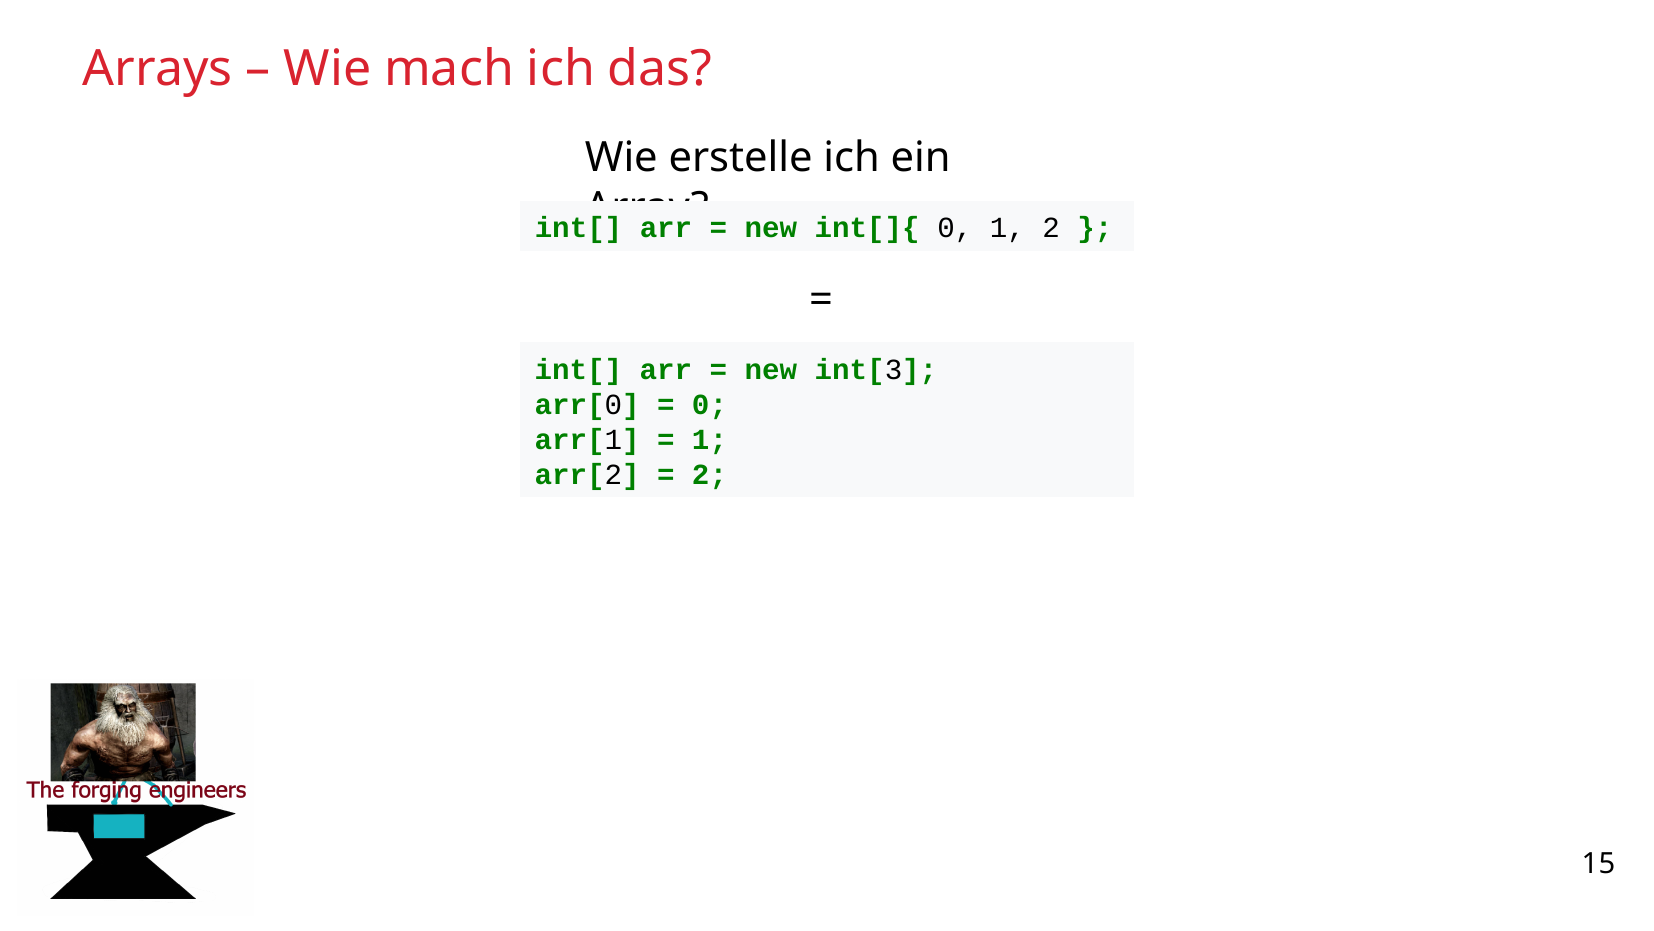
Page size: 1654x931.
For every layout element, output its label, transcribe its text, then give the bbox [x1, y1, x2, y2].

title Arrays – Wie mach ich das? [82, 37, 1571, 95]
text_box = [809, 271, 845, 319]
text_box Wie erstelle ich ein Array? [584, 129, 1069, 178]
picture [17, 679, 254, 916]
text_box int[] arr = new int[]{ 0, 1, 2 }; [520, 201, 1134, 251]
text_box int[] arr = new int[3]; arr[0] = 0; arr[1] = 1; arr[2] = 2; [520, 342, 1134, 497]
